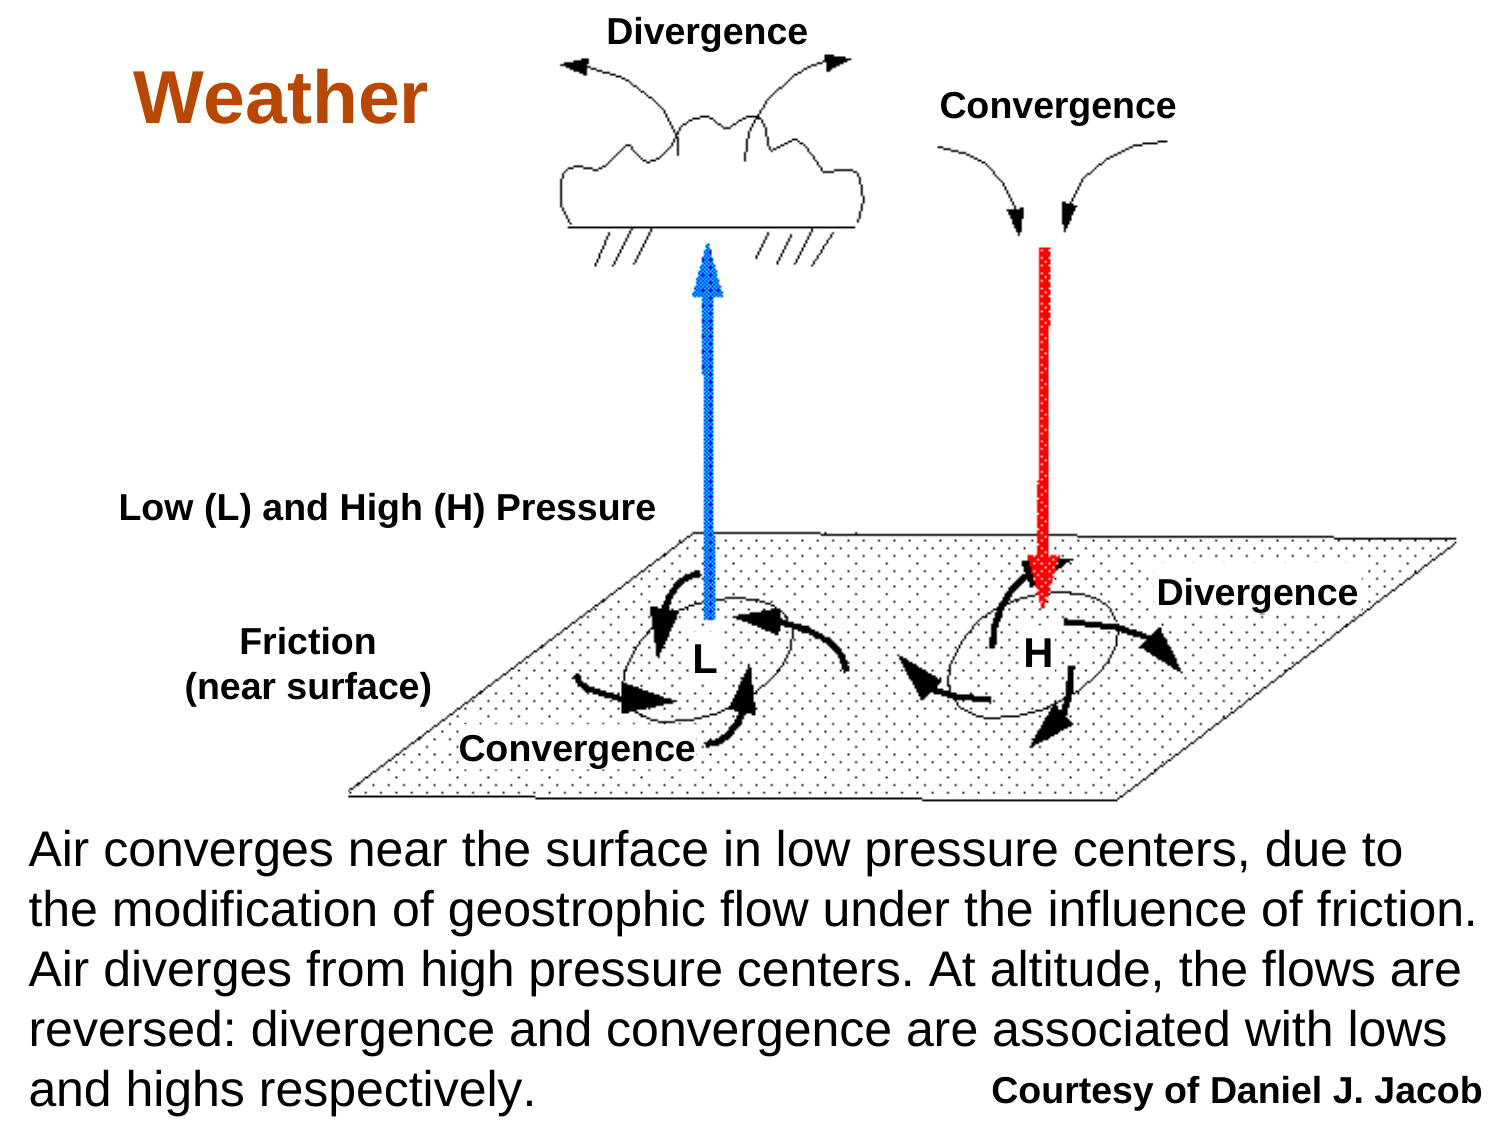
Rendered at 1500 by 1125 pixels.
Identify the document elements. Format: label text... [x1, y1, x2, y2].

text_box Divergence [1156, 568, 1359, 614]
text_box Weather [75, 48, 488, 150]
text_box Convergence [936, 80, 1180, 129]
text_box Courtesy of Daniel J. Jacob [976, 1058, 1499, 1120]
text_box Divergence [1153, 562, 1362, 611]
text_box Air converges near the surface in low pressure centers, due to the modification of geostrophic flow under the influence of friction. Air diverges from high pressure centers. At altitude, the flows are reversed: divergence and convergence are associated with lows and highs respectively. [13, 808, 1500, 1125]
text_box Divergence [603, 5, 812, 54]
text_box Friction (near surface) [181, 615, 436, 709]
picture [348, 8, 1457, 808]
text_box Convergence [458, 724, 696, 770]
text_box L [692, 631, 725, 682]
text_box H [1023, 625, 1055, 676]
text_box Low (L) and High (H) Pressure [115, 481, 660, 530]
